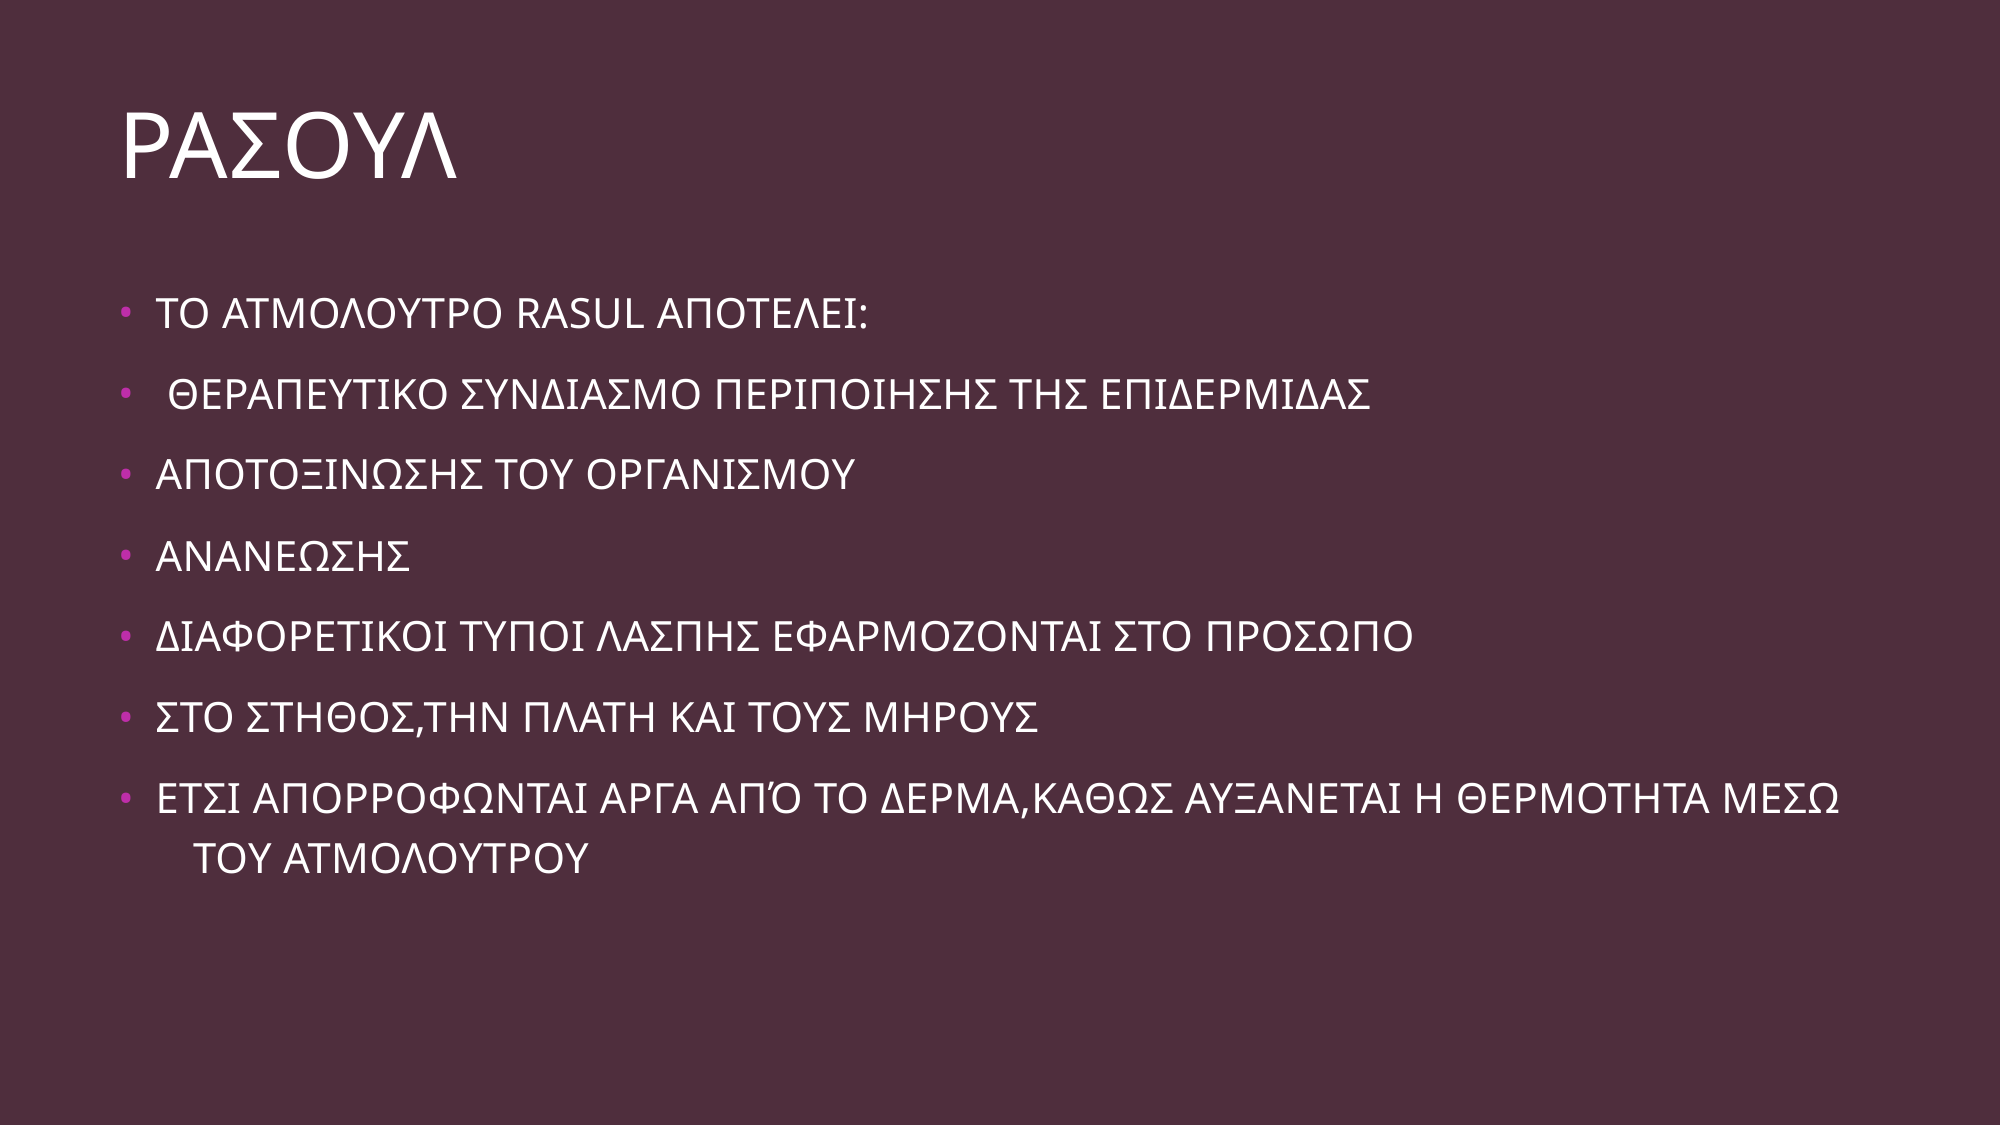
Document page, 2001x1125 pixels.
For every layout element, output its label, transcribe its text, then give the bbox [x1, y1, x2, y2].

list ΤΟ ΑΤΜΟΛΟΥΤΡΟ RASUL ΑΠΟΤΕΛΕΙ: ΘΕΡΑΠΕΥΤΙΚΟ ΣΥΝΔΙΑΣΜΟ ΠΕΡΙΠΟΙΗΣΗΣ ΤΗΣ ΕΠΙΔΕΡΜΙΔΑΣ ΑΠΟΤΟΞΙΝΩΣΗΣ ΤΟΥ ΟΡΓΑΝΙΣΜΟΥ ΑΝΑΝΕΩΣΗΣ ΔΙΑΦΟΡΕΤΙΚΟΙ ΤΥΠΟΙ ΛΑΣΠΗΣ ΕΦΑΡΜΟΖΟΝΤΑΙ ΣΤΟ ΠΡΟΣΩΠΟ ΣΤΟ ΣΤΗΘΟΣ,ΤΗΝ ΠΛΑΤΗ ΚΑΙ ΤΟΥΣ ΜΗΡΟΥΣ ΕΤΣΙ ΑΠΟΡΡΟΦΩΝΤΑΙ ΑΡΓΑ ΑΠΌ ΤΟ ΔΕΡΜΑ,ΚΑΘΩΣ ΑΥΞΑΝΕΤΑΙ Η ΘΕΡΜΟΤΗΤΑ ΜΕΣΩ ΤΟΥ ΑΤΜΟΛΟΥΤΡΟΥ [118, 276, 1879, 947]
title ΡΑΣΟΥΛ [118, 101, 516, 250]
